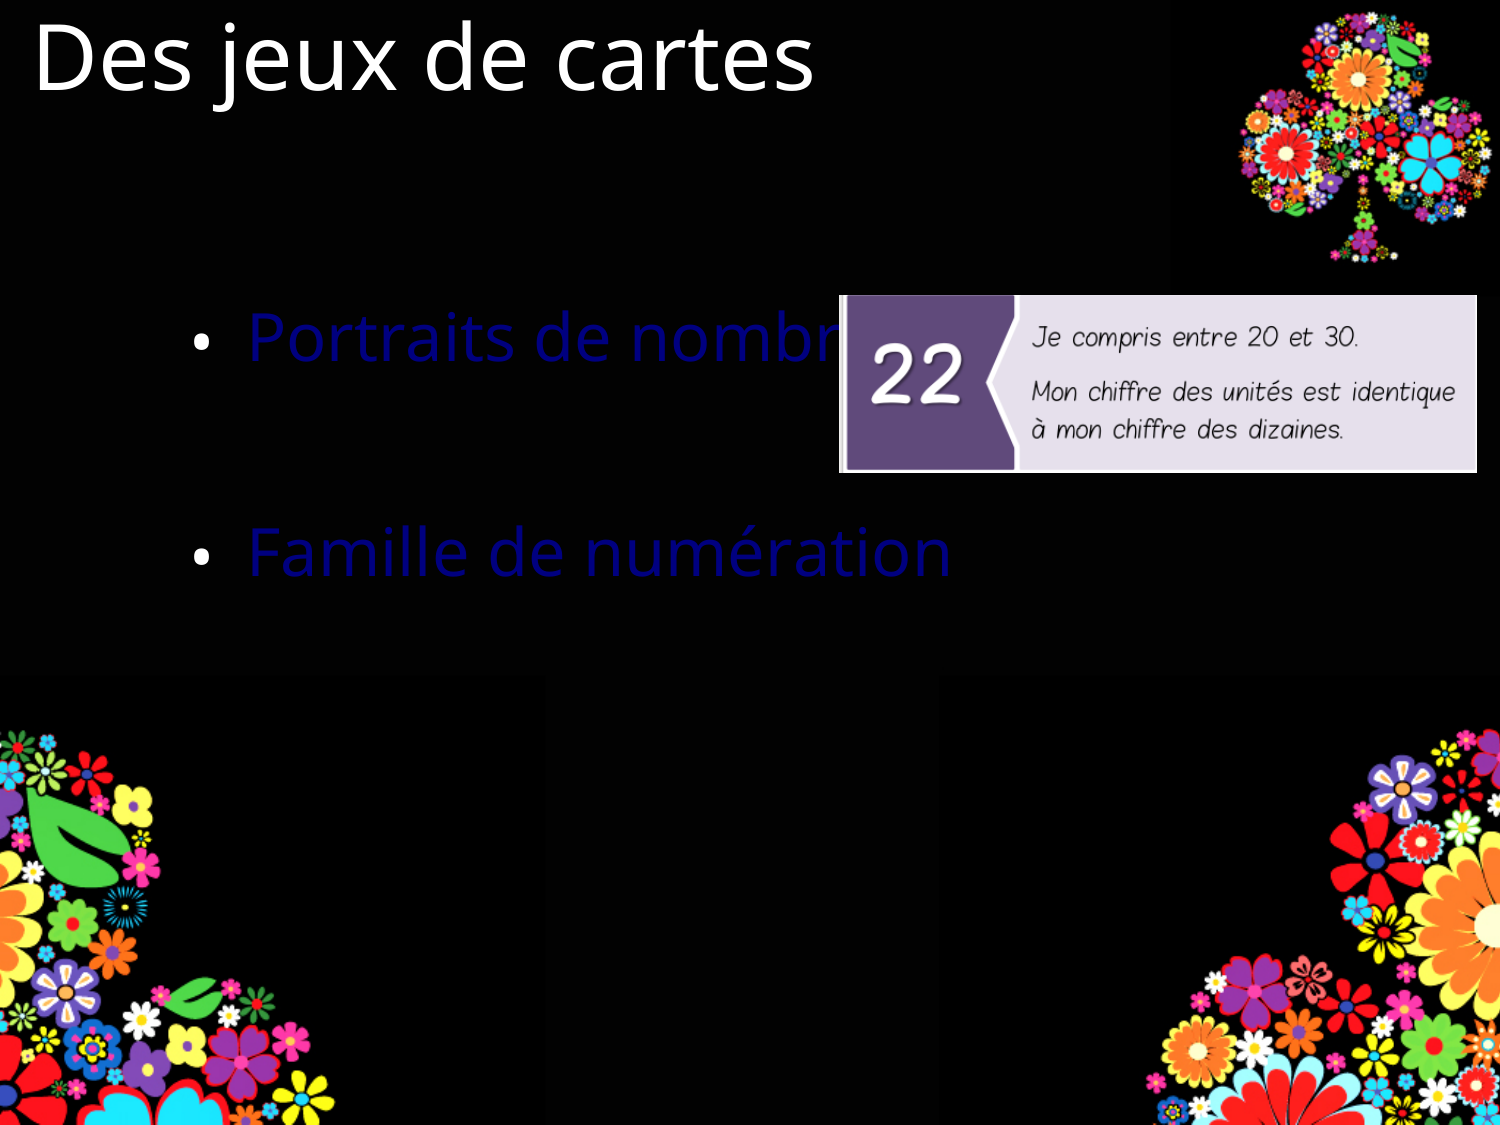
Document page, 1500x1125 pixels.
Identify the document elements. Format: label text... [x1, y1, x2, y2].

title Des jeux de cartes [17, 0, 1476, 117]
list Portraits de nombre Famille de numération [174, 287, 1375, 923]
picture [0, 0, 1500, 1125]
